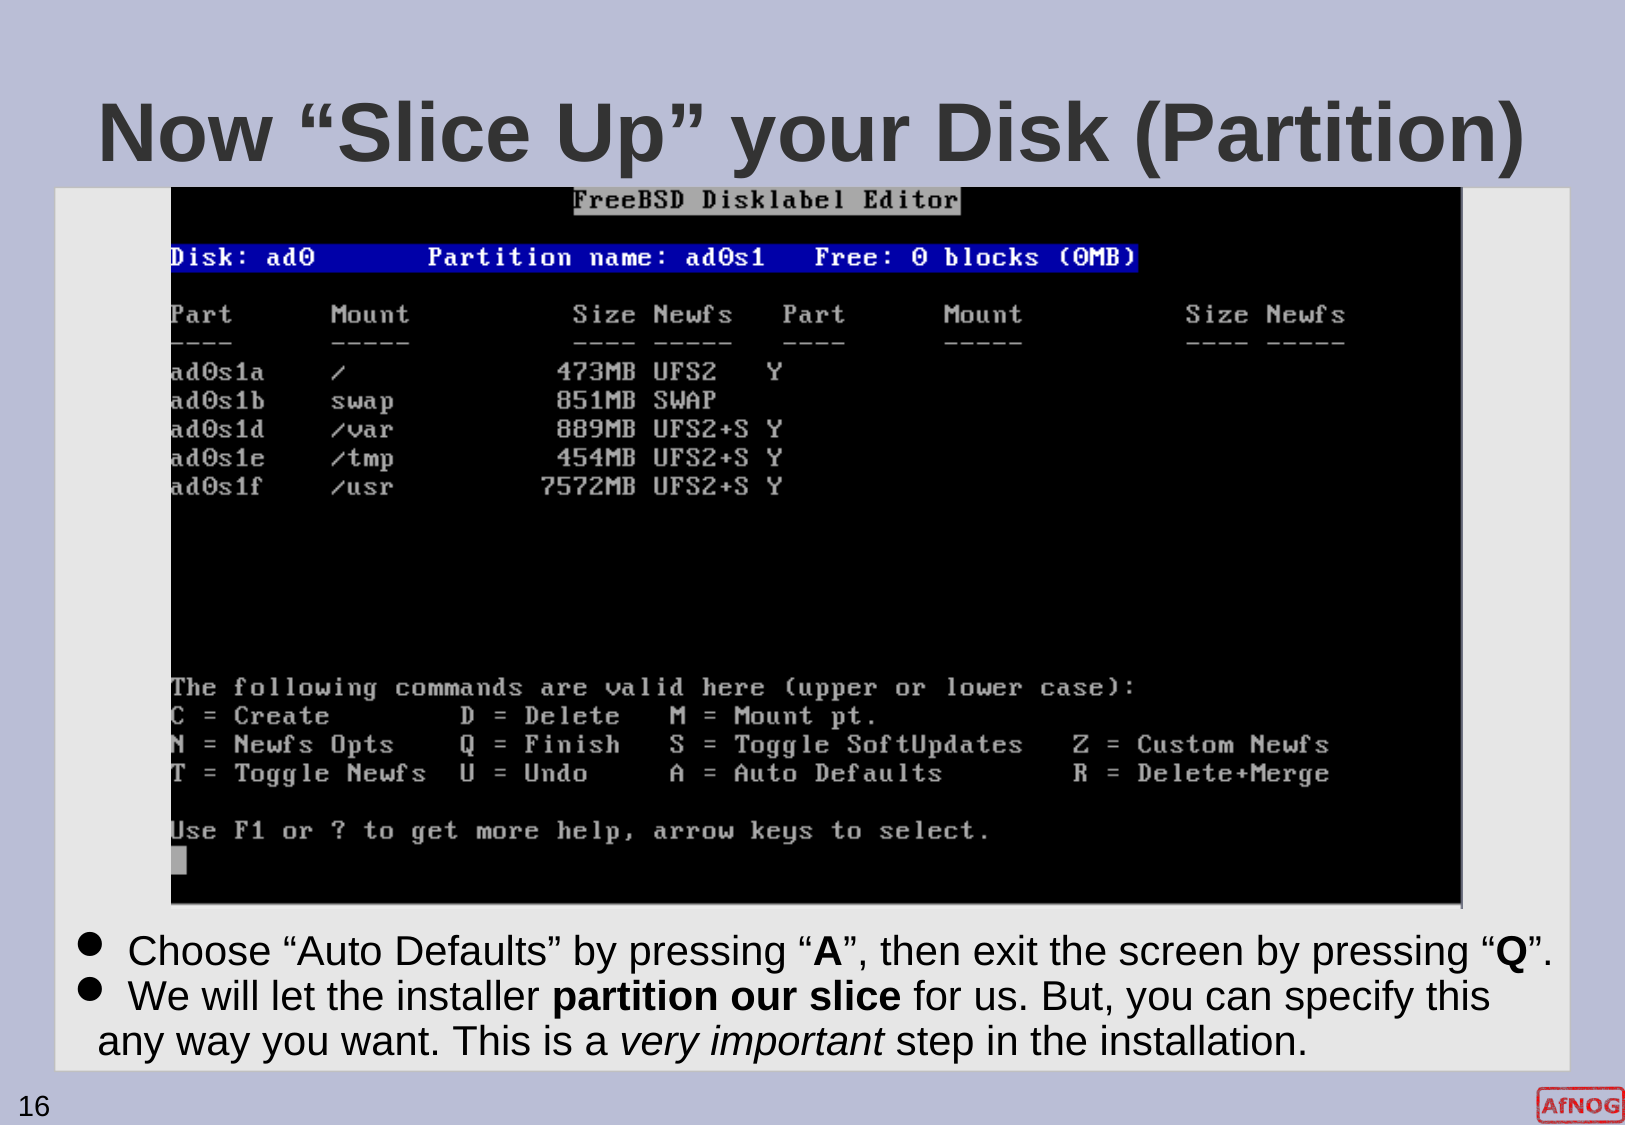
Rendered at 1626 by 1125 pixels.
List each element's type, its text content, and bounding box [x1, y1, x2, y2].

picture [171, 187, 1463, 909]
text_box Choose “Auto Defaults” by pressing “A”, then exit the screen by pressing “Q”. We will let the installer partition our slice for us. But, you can specify this any way you want. This is a very important step in the installation. [59, 916, 1602, 1108]
text_box Now “Slice Up” your Disk (Partition) [54, 44, 1571, 215]
picture [1535, 1085, 1626, 1125]
